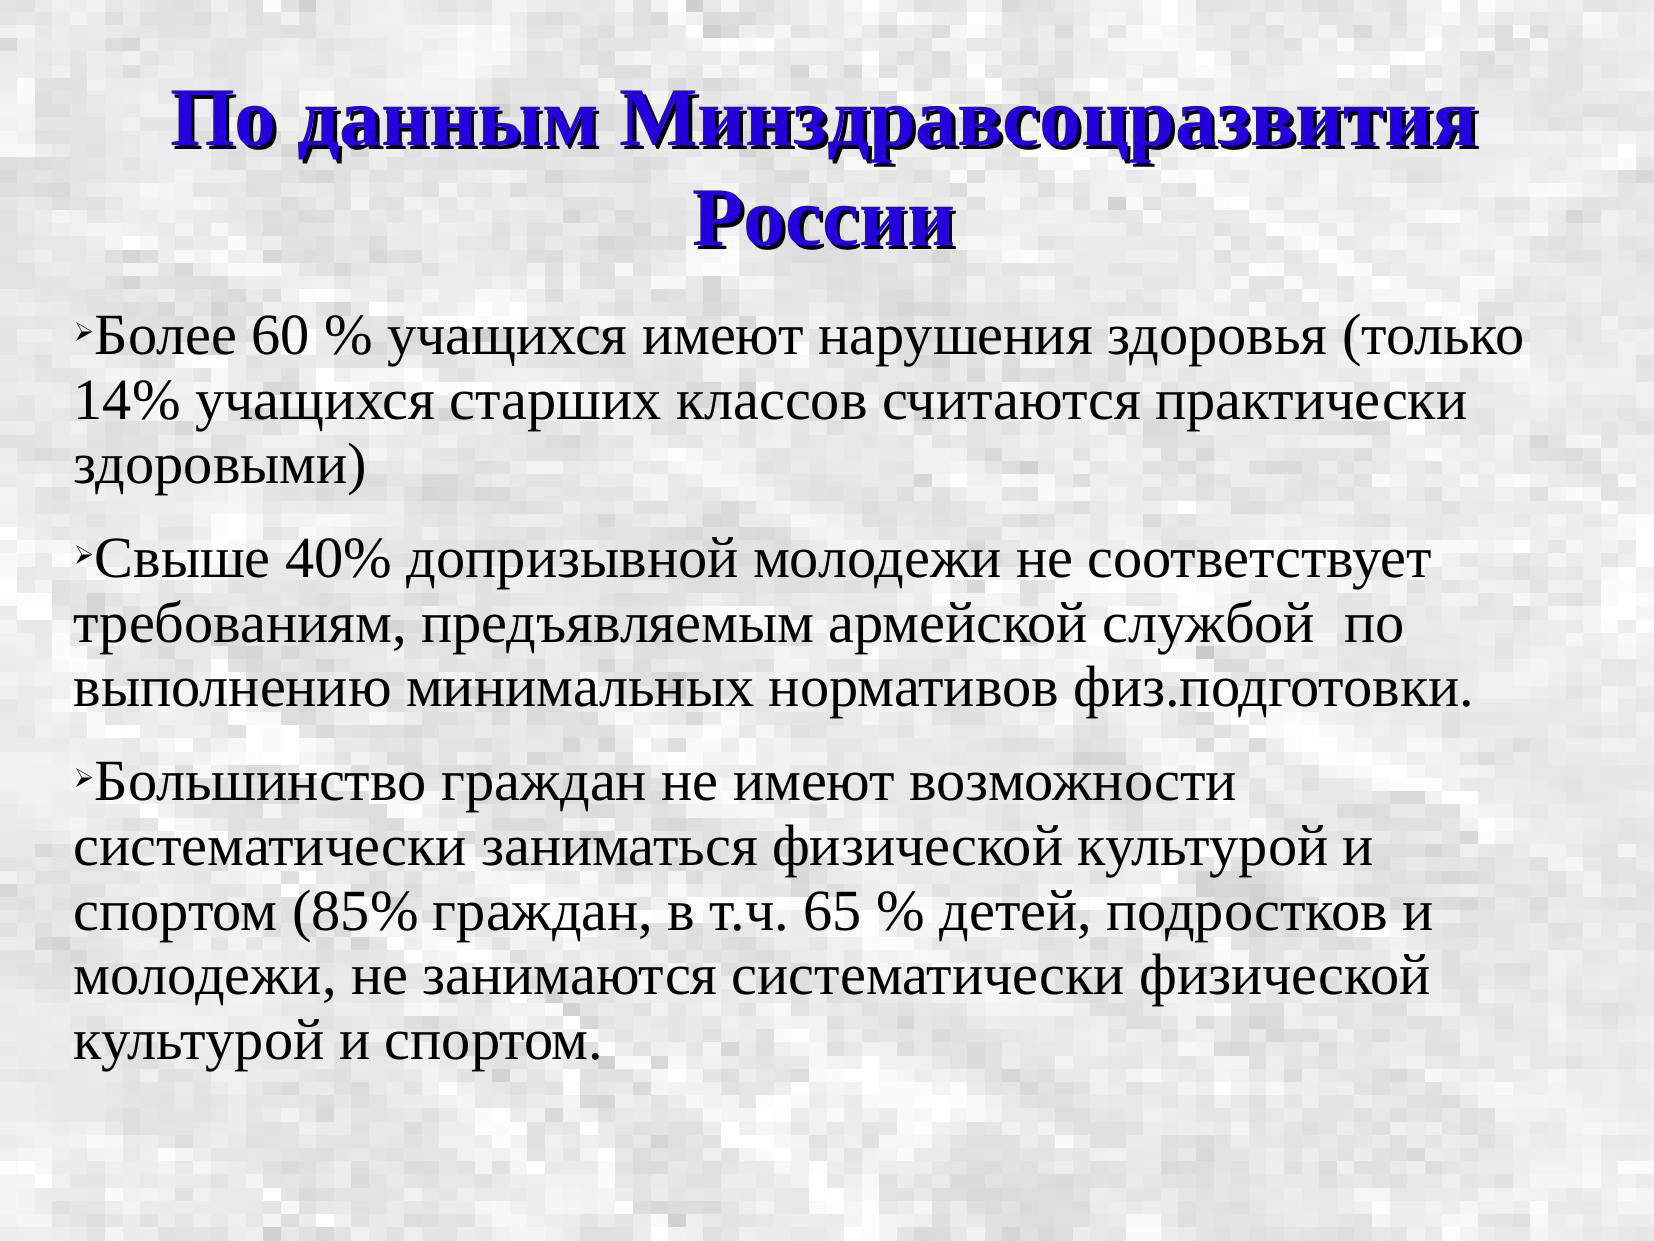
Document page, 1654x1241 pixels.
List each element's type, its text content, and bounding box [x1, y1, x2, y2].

subtitle [123, 311, 1536, 1093]
title По данным Минздравсоцразвития России [118, 59, 1531, 267]
text_box Более 60 % учащихся имеют нарушения здоровья (только 14% учащихся старших классов считаются практически здоровыми) Свыше 40% допризывной молодежи не соответствует требованиям, предъявляемым армейской службой по выполнению минимальных нормативов физ.подготовки. Большинство граждан не имеют возможности систематически заниматься физической культурой и спортом (85% граждан, в т.ч. 65 % детей, подростков и молодежи, не занимаются систематически физической культурой и спортом. [59, 295, 1595, 1123]
